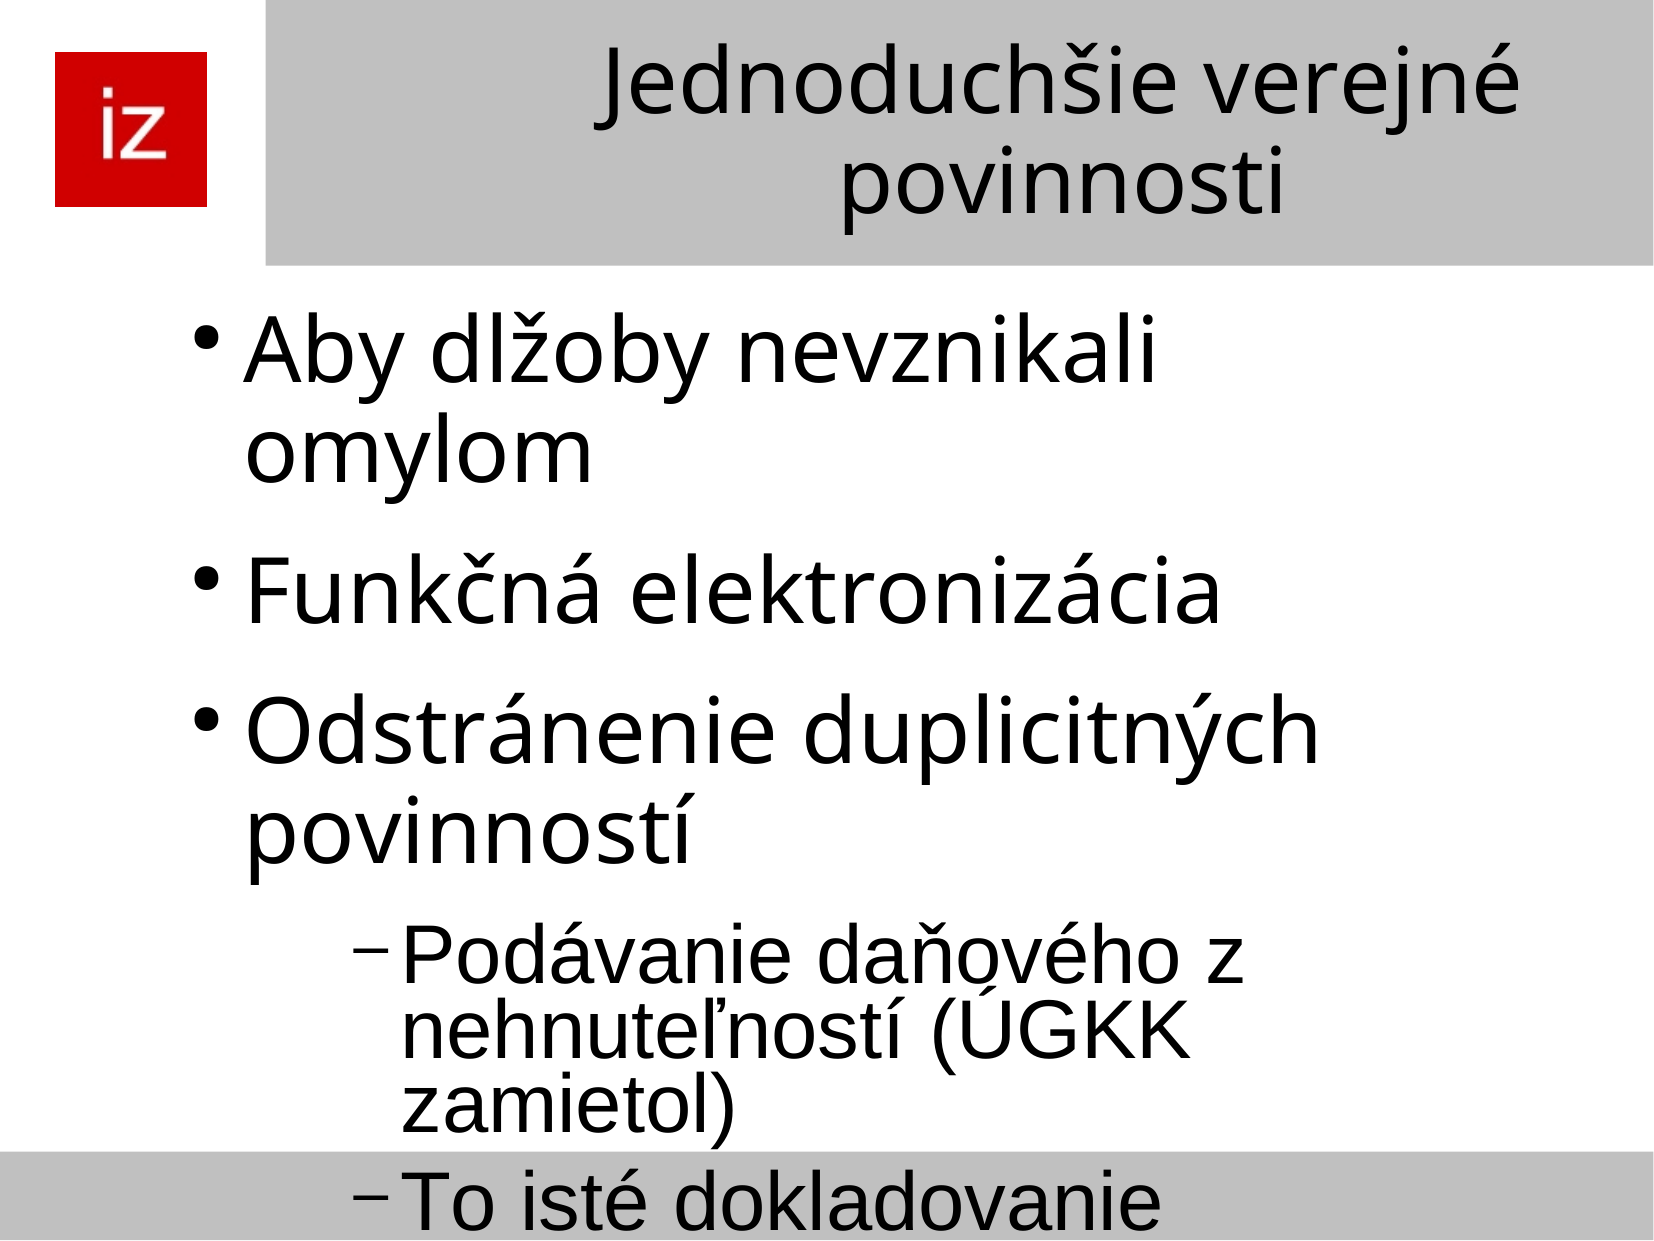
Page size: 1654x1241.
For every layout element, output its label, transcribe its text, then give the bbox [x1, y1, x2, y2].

list Aby dlžoby nevznikali omylom Funkčná elektronizácia Odstránenie duplicitných povinností Podávanie daňového z nehnuteľností (ÚGKK zamietol) To isté dokladovanie daňovému, sociálke, zdravotnej, úradu práce, [118, 302, 1530, 1241]
title Jednoduchšie verejné povinnosti [561, 29, 1565, 237]
picture [55, 52, 207, 207]
